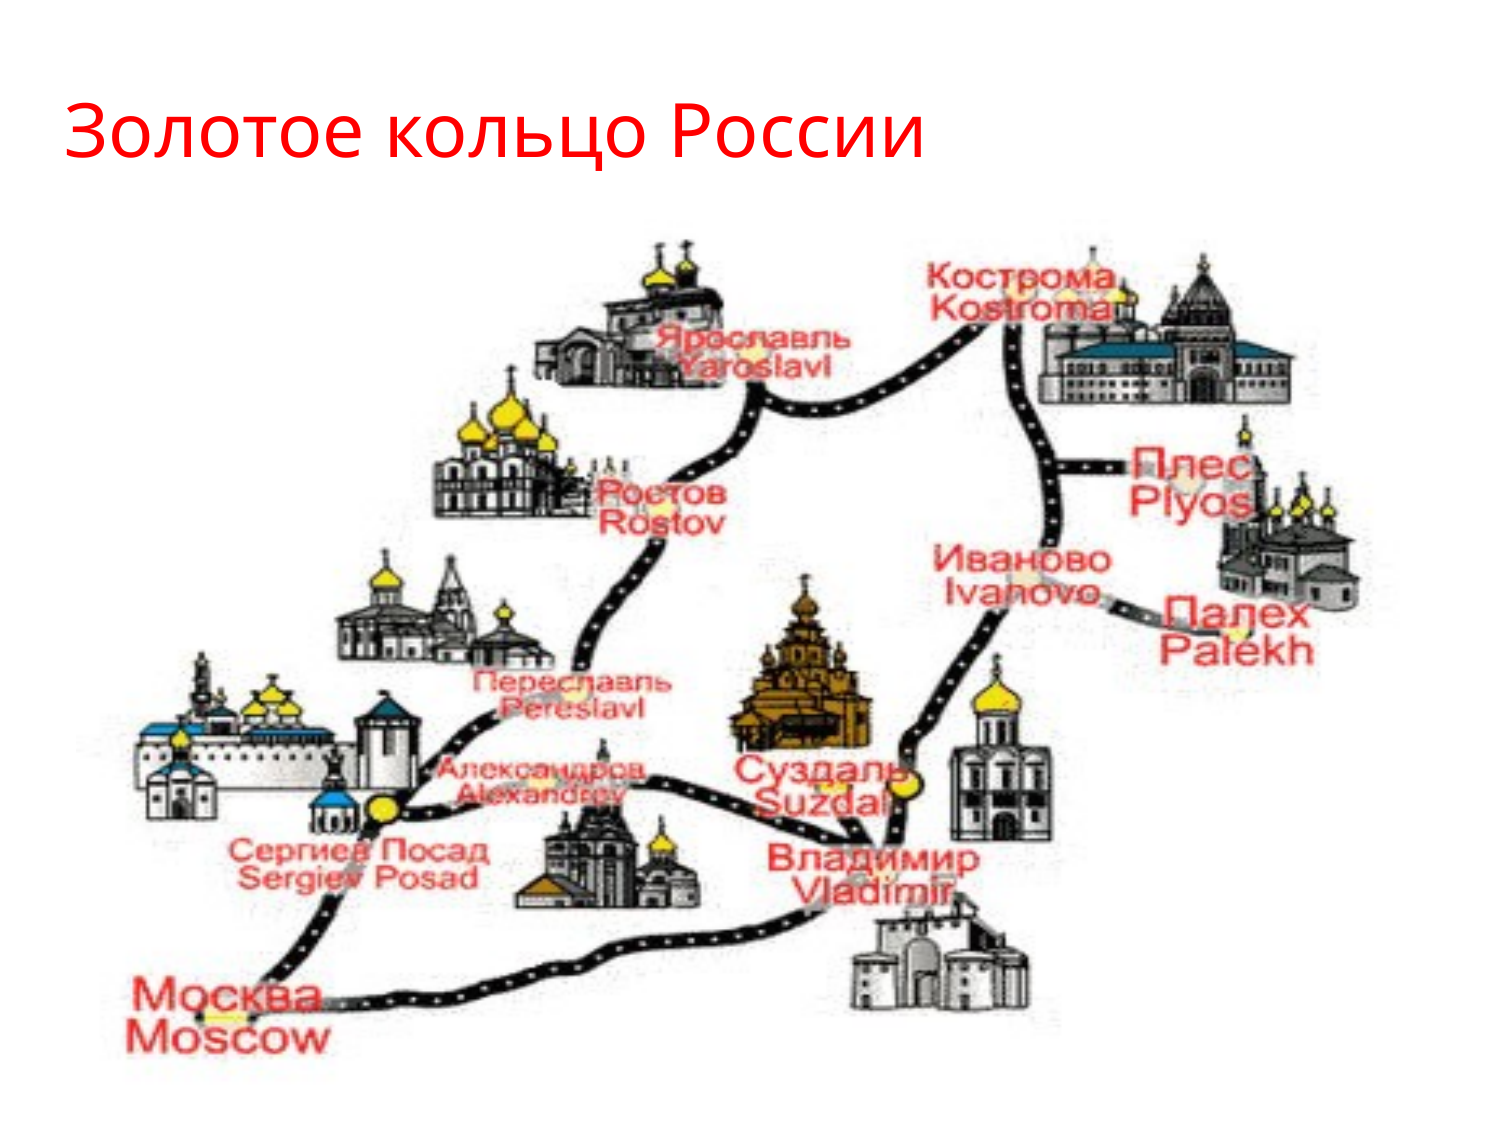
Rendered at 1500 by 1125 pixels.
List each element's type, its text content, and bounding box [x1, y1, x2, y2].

title Золотое кольцо России [50, 75, 1475, 213]
picture [76, 219, 1412, 1106]
